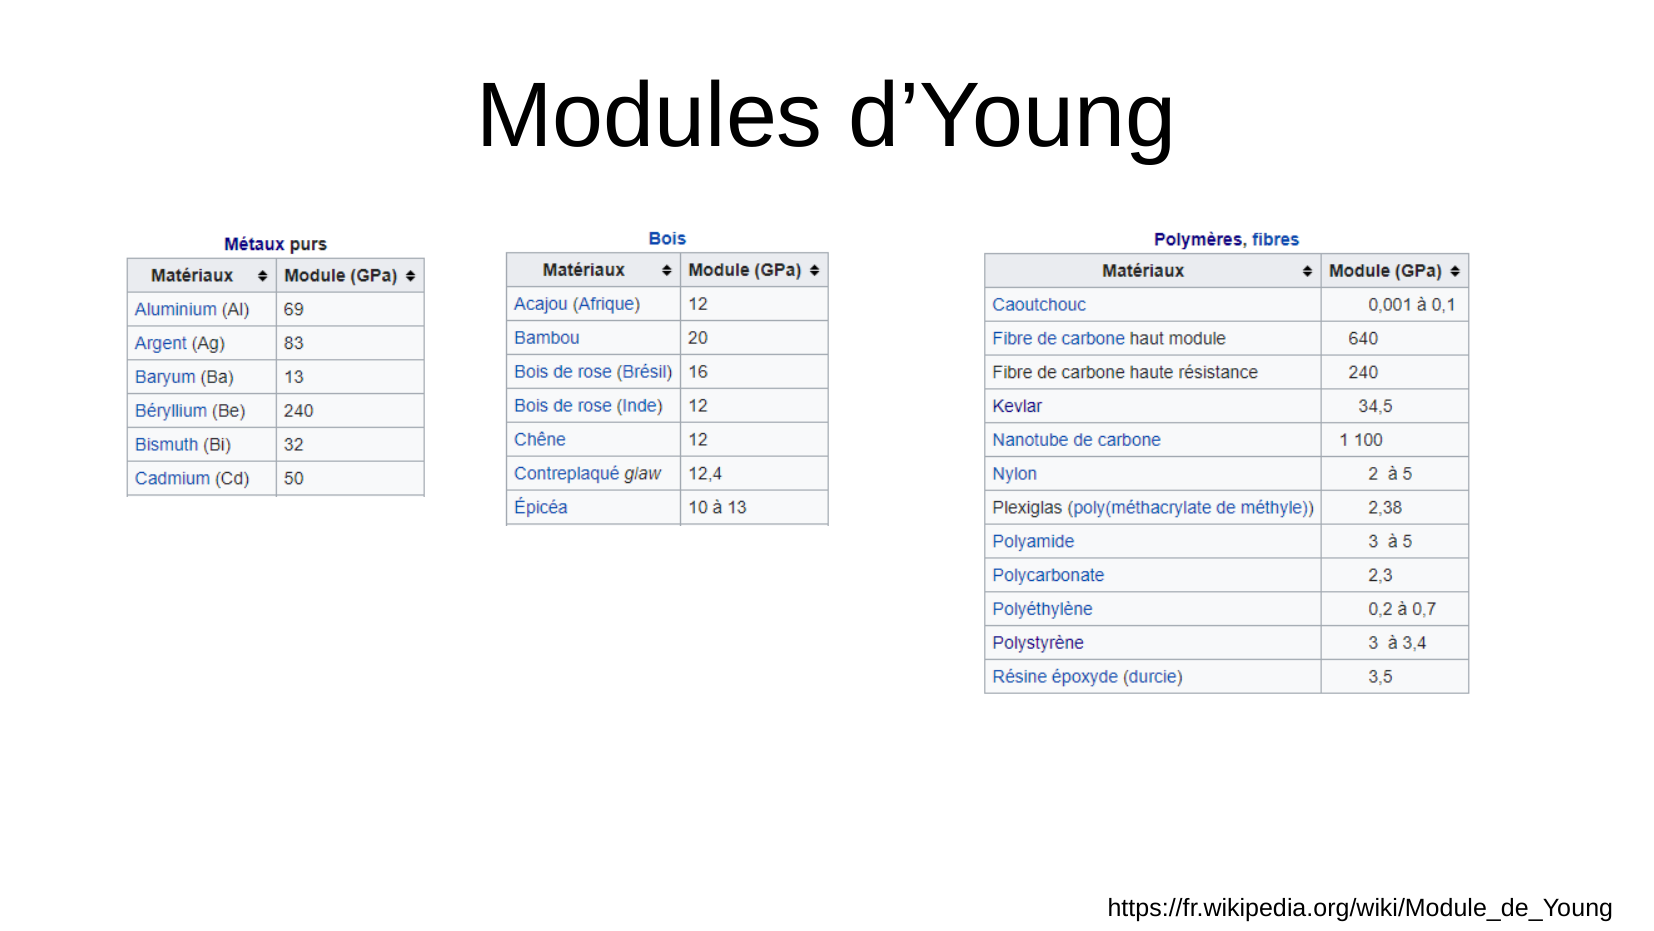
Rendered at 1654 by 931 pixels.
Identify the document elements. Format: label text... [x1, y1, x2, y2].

title Modules d’Young [82, 37, 1571, 193]
picture [978, 203, 1512, 709]
picture [496, 212, 849, 526]
text_box https://fr.wikipedia.org/wiki/Module_de_Young [1092, 885, 1654, 931]
picture [118, 224, 445, 497]
